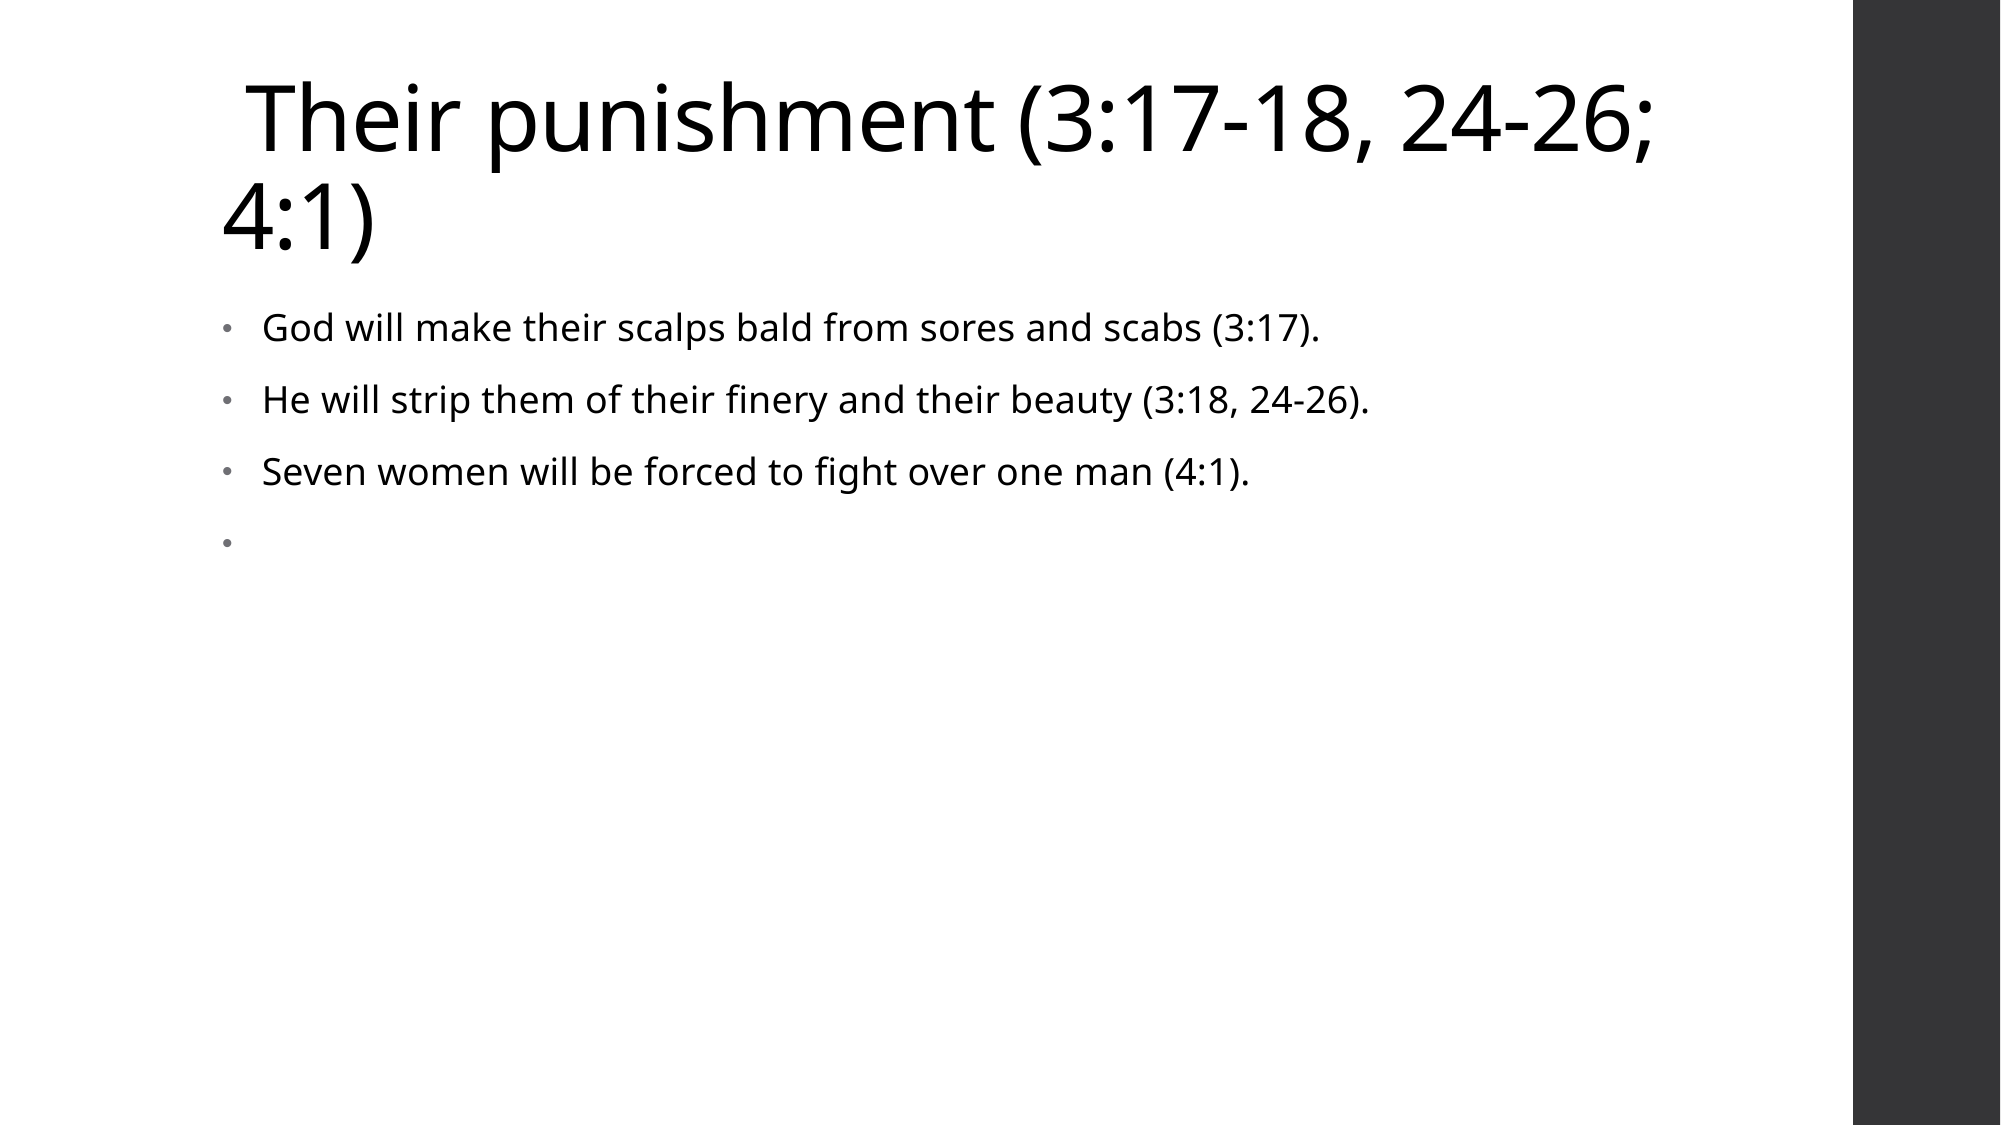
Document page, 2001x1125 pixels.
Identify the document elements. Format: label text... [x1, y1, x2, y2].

title Their punishment (3:17-18, 24-26; 4:1) [206, 60, 1797, 278]
list God will make their scalps bald from sores and scabs (3:17). He will strip them of their finery and their beauty (3:18, 24-26). Seven women will be forced to fight over one man (4:1). [206, 299, 1617, 1014]
